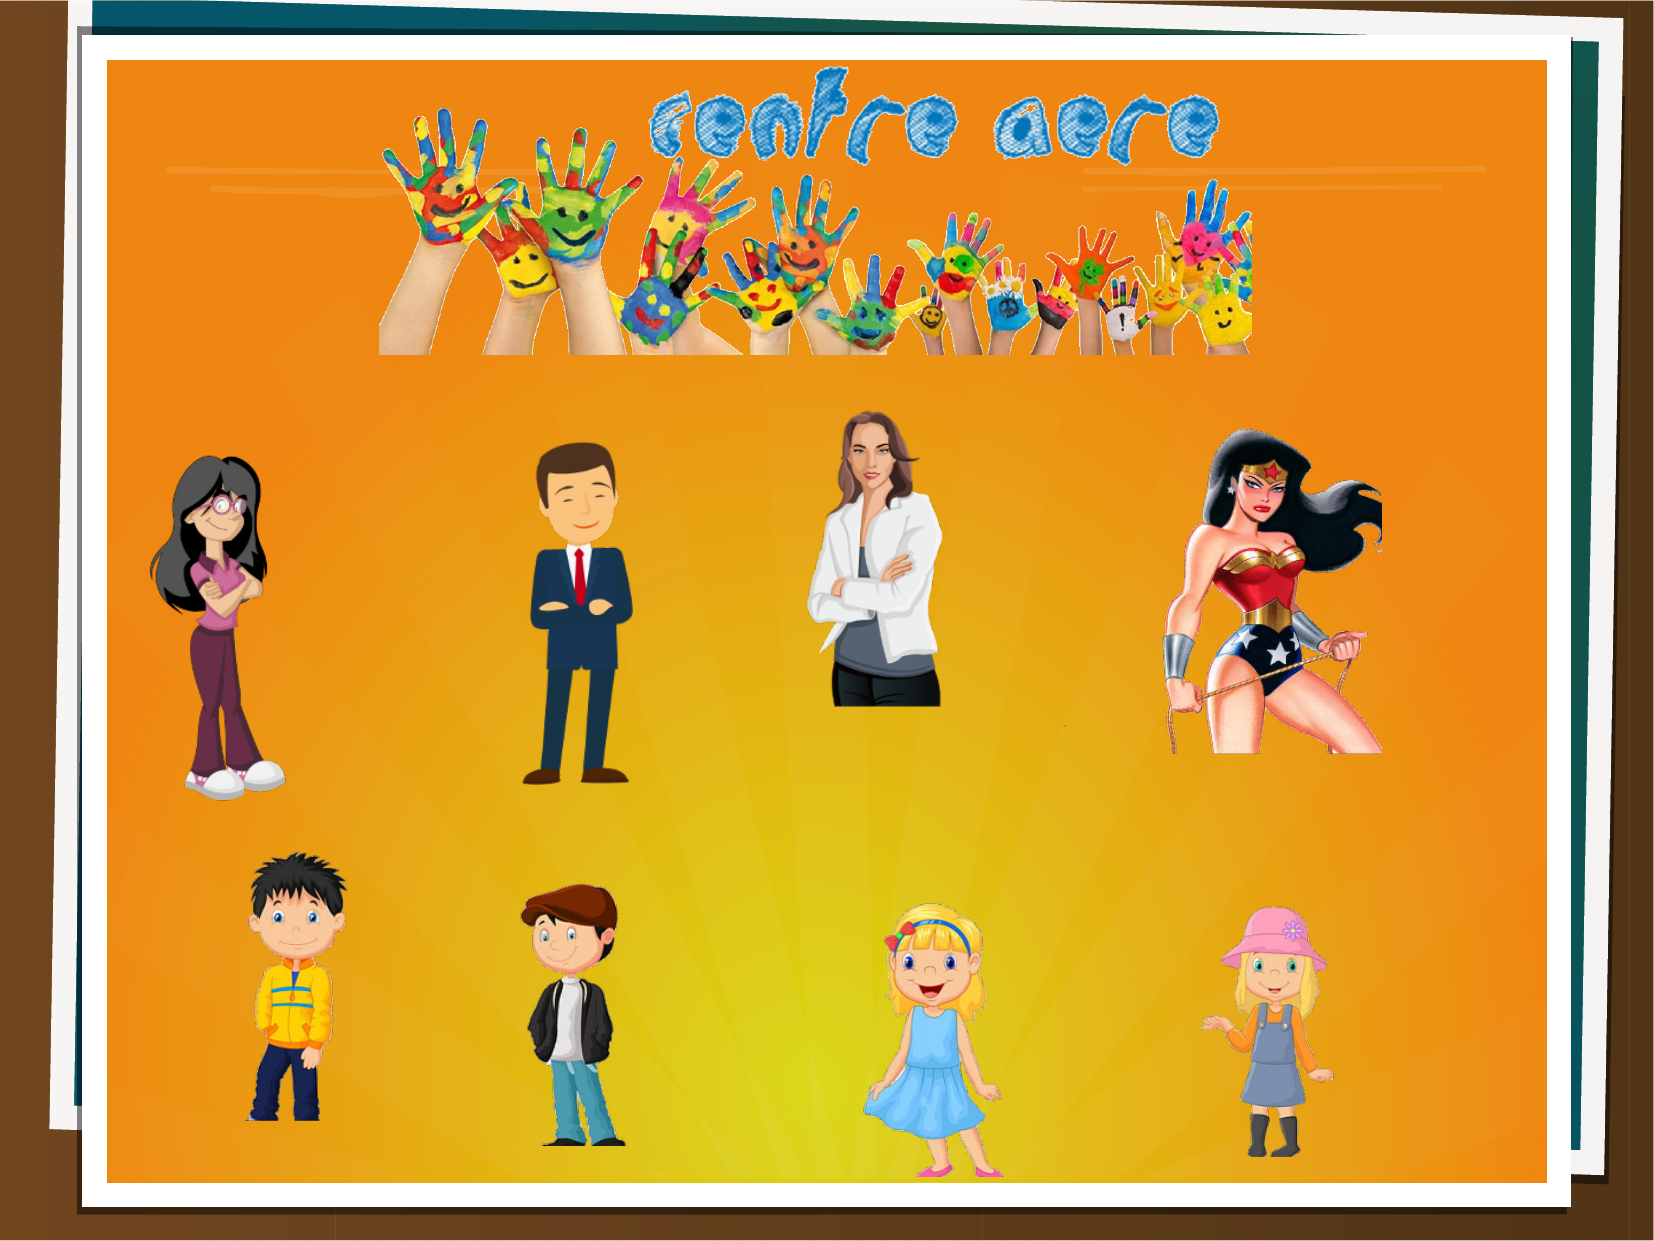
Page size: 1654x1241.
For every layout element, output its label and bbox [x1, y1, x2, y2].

picture [783, 377, 1075, 1177]
picture [1137, 394, 1382, 1158]
picture [134, 53, 1252, 1146]
